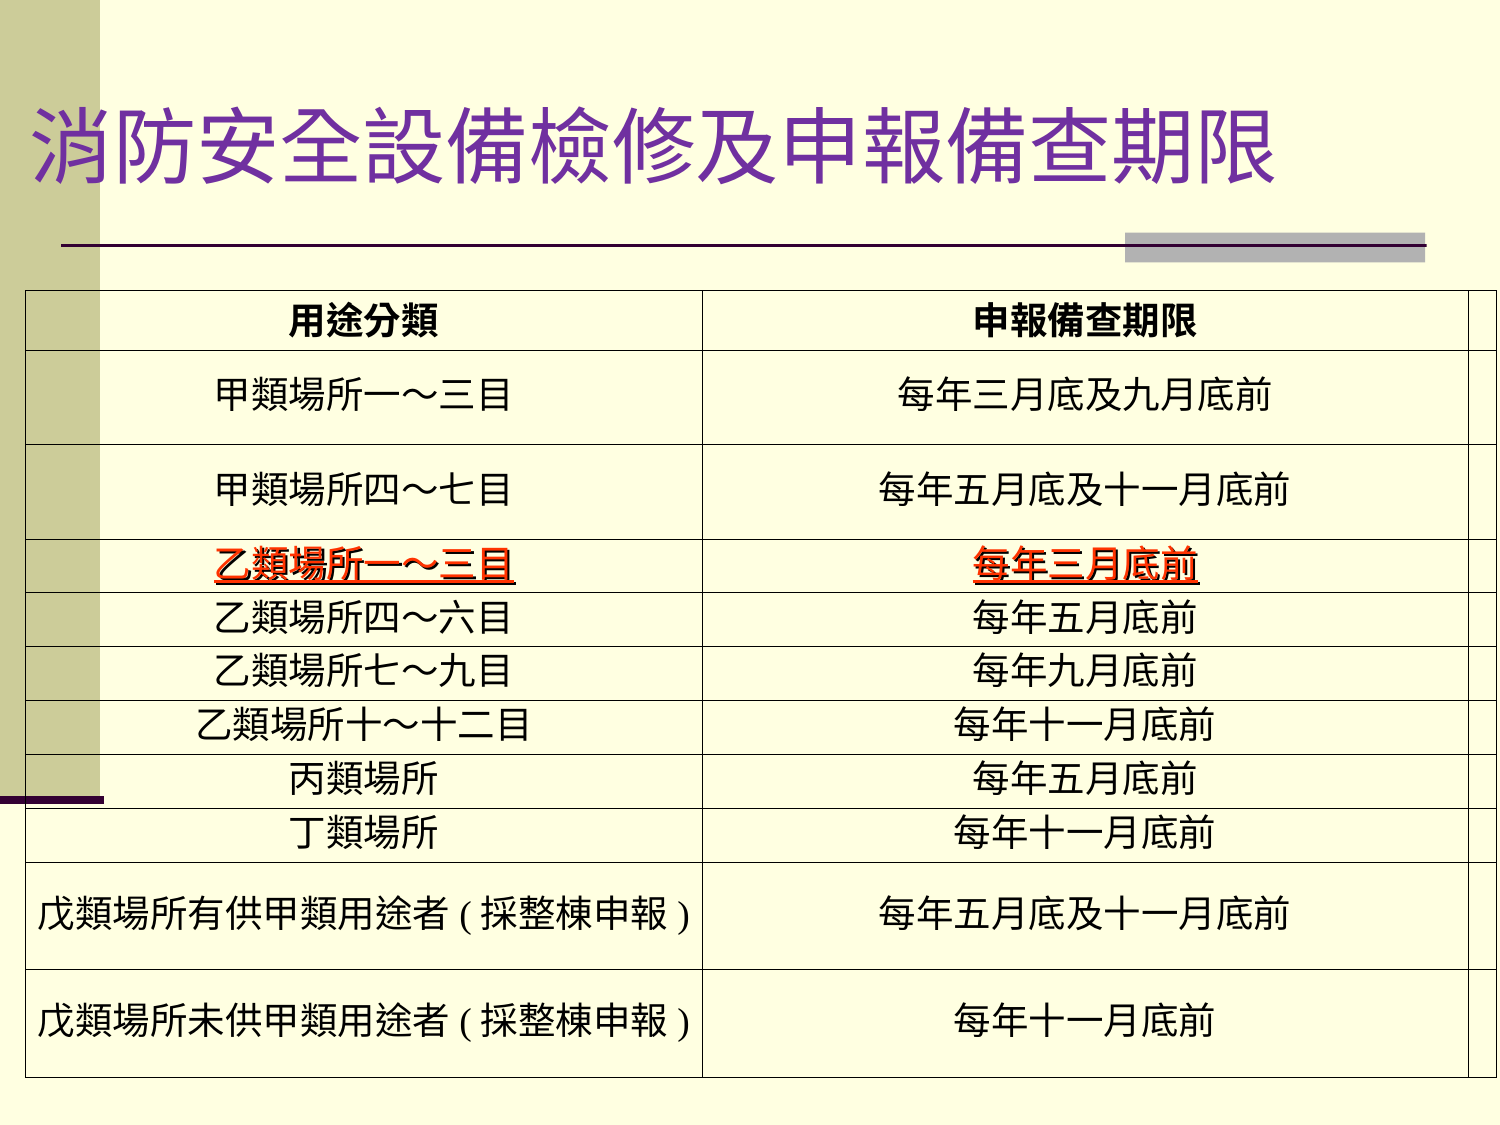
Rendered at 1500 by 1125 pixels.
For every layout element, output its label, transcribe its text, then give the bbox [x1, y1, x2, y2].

table_cell 乙類場所四～六目 [26, 593, 702, 646]
table_header 用途分類 [26, 291, 702, 350]
table_cell 乙類場所七～九目 [26, 647, 702, 700]
table_cell 丁類場所 [26, 809, 702, 862]
table_cell 甲類場所一～三目 [26, 351, 702, 444]
table_cell 乙類場所一～三目 [26, 540, 702, 592]
table_cell 每年五月底及十一月底前 [703, 445, 1468, 539]
table_cell 丙類場所 [26, 755, 702, 808]
table_cell 每年三月底及九月底前 [703, 351, 1468, 444]
table_cell 每年三月底前 [703, 540, 1468, 592]
table_cell 每年十一月底前 [703, 970, 1468, 1077]
table_cell 每年十一月底前 [703, 701, 1468, 754]
table_cell 戊類場所有供甲類用途者(採整棟申報) [26, 863, 702, 969]
title 消防安全設備檢修及申報備查期限 [14, 38, 1486, 251]
table_cell 每年五月底前 [703, 755, 1468, 808]
table_cell [1469, 970, 1496, 1077]
table_cell 每年十一月底前 [703, 809, 1468, 862]
table_header [1469, 291, 1496, 350]
table_cell 每年九月底前 [703, 647, 1468, 700]
table_cell [1469, 863, 1496, 969]
table_cell [1469, 351, 1496, 444]
table_cell 每年五月底及十一月底前 [703, 863, 1468, 969]
table_cell [1469, 647, 1496, 700]
table_cell [1469, 445, 1496, 539]
table_cell [1469, 809, 1496, 862]
table_header 申報備查期限 [703, 291, 1468, 350]
table_cell 戊類場所未供甲類用途者(採整棟申報) [26, 970, 702, 1077]
table_cell [1469, 593, 1496, 646]
table_cell [1469, 755, 1496, 808]
table_cell [1469, 701, 1496, 754]
table_cell [1469, 540, 1496, 592]
table_cell 甲類場所四～七目 [26, 445, 702, 539]
table_cell 乙類場所十～十二目 [26, 701, 702, 754]
table_cell 每年五月底前 [703, 593, 1468, 646]
